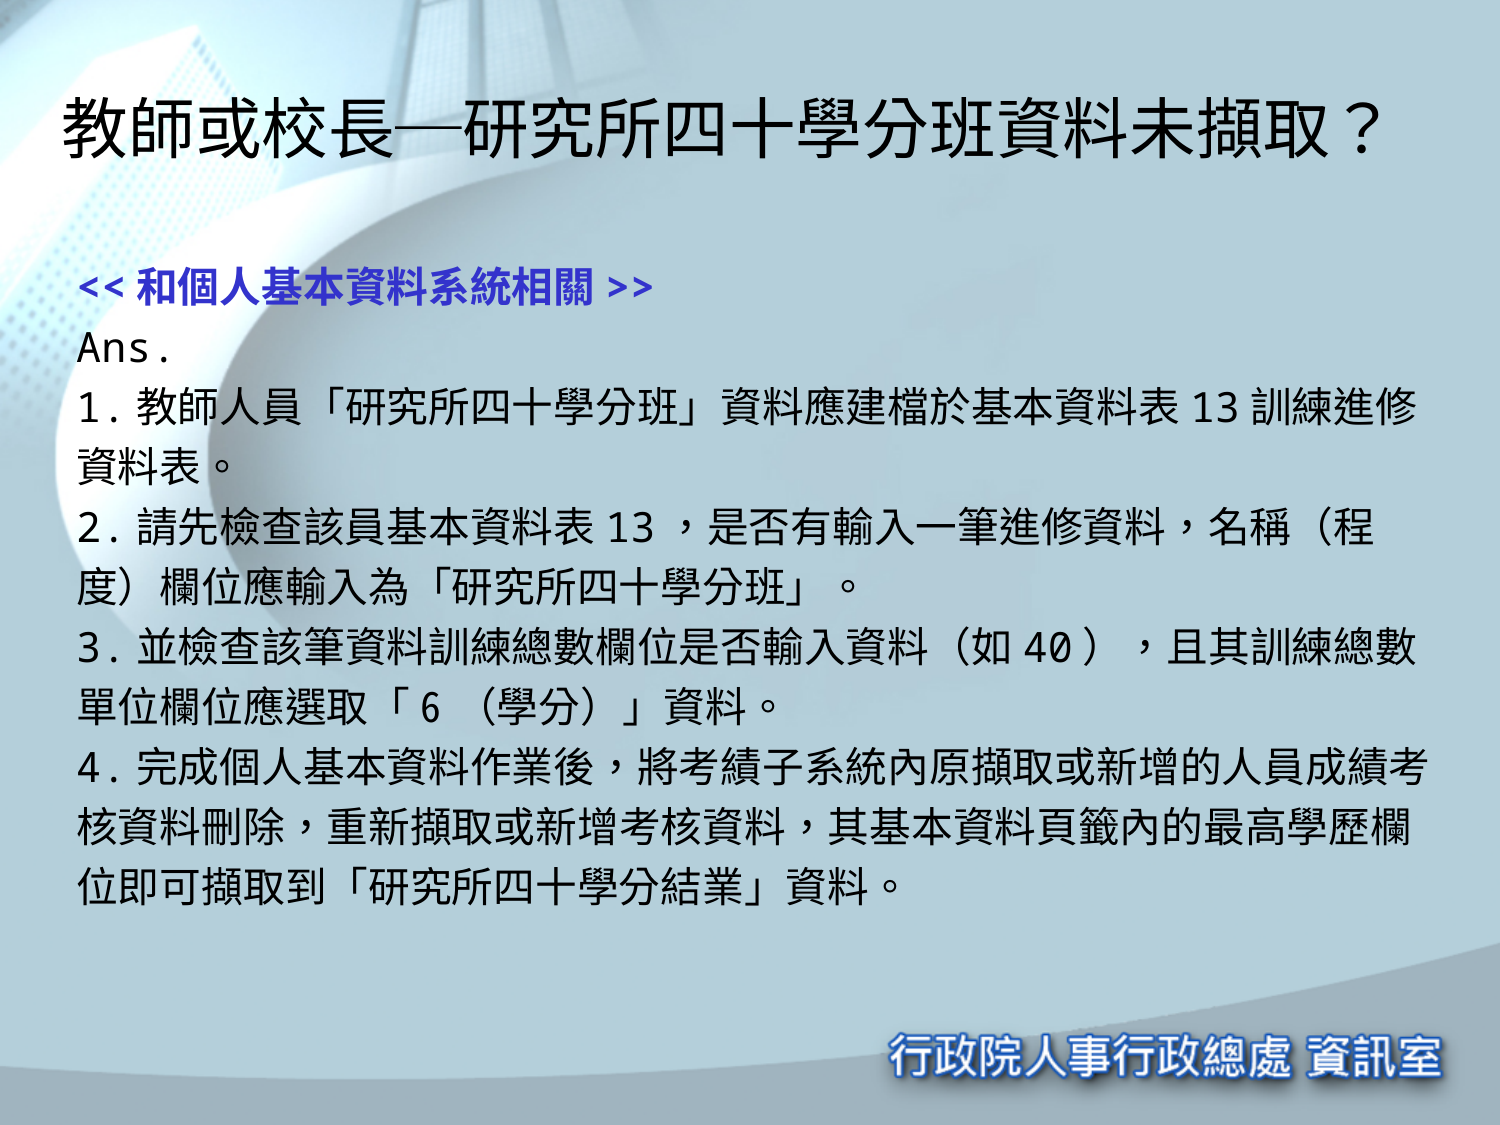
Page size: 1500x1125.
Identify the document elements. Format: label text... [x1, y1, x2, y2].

text_box 教師或校長─研究所四十學分班資料未擷取？ [61, 86, 1409, 167]
picture [0, 0, 1500, 1125]
text_box <<和個人基本資料系統相關>> Ans. 1.教師人員「研究所四十學分班」資料應建檔於基本資料表13訓練進修資料表。 2.請先檢查該員基本資料表13，是否有輸入一筆進修資料，名稱（程度）欄位應輸入為「研究所四十學分班」。 3.並檢查該筆資料訓練總數欄位是否輸入資料（如40），且其訓練總數單位欄位應選取「6（學分）」資料。 4.完成個人基本資料作業後，將考績子系統內原擷取或新增的人員成績考核資料刪除，重新擷取或新增考核資料，其基本資料頁籤內的最高學歷欄位即可擷取到「研究所四十學分結業」資料。 [61, 243, 1459, 919]
